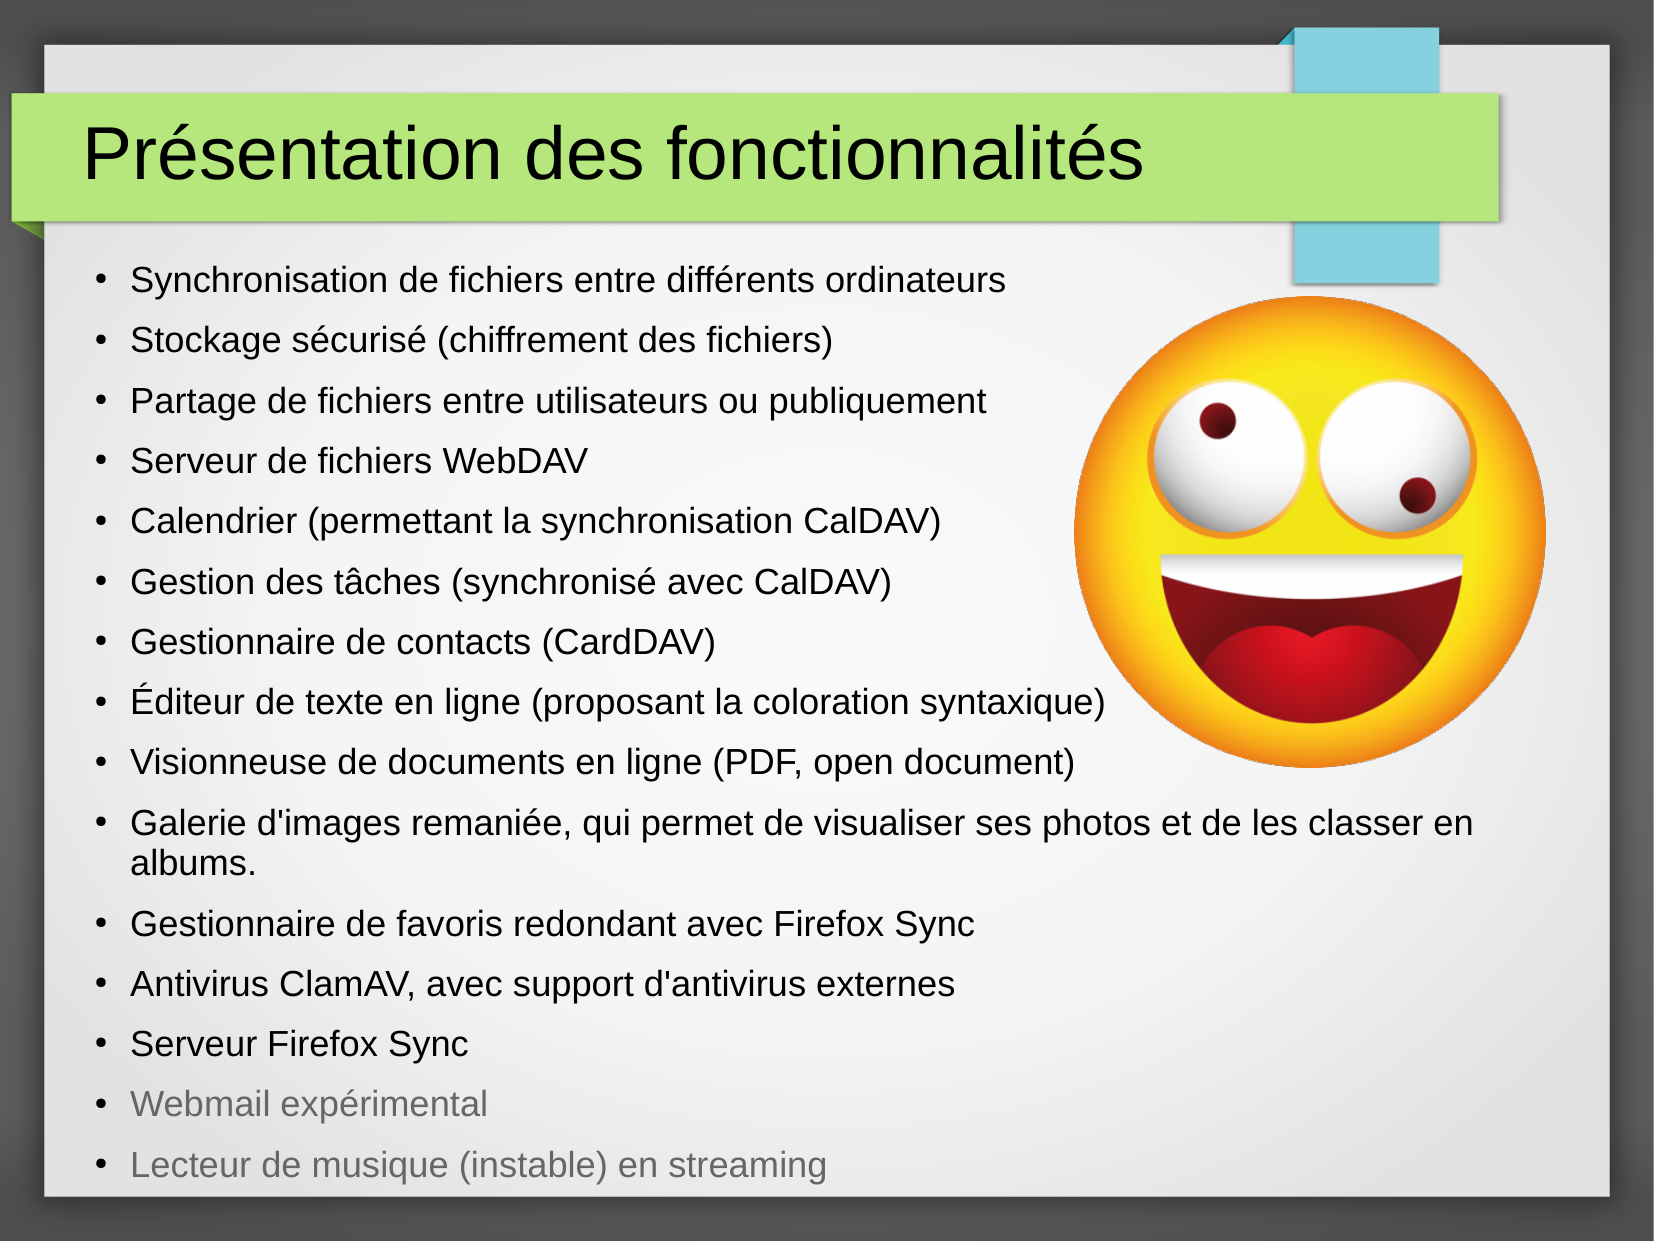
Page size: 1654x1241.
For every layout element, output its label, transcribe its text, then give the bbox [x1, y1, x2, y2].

list Synchronisation de fichiers entre différents ordinateurs Stockage sécurisé (chiffrement des fichiers) Partage de fichiers entre utilisateurs ou publiquement Serveur de fichiers WebDAV Calendrier (permettant la synchronisation CalDAV) Gestion des tâches (synchronisé avec CalDAV) Gestionnaire de contacts (CardDAV) Éditeur de texte en ligne (proposant la coloration syntaxique) Visionneuse de documents en ligne (PDF, open document) Galerie d'images remaniée, qui permet de visualiser ses photos et de les classer en albums. Gestionnaire de favoris redondant avec Firefox Sync Antivirus ClamAV, avec support d'antivirus externes Serveur Firefox Sync Webmail expérimental Lecteur de musique (instable) en streaming [82, 259, 1571, 1193]
picture [0, 0, 1654, 1241]
title Présentation des fonctionnalités [82, 94, 1264, 213]
